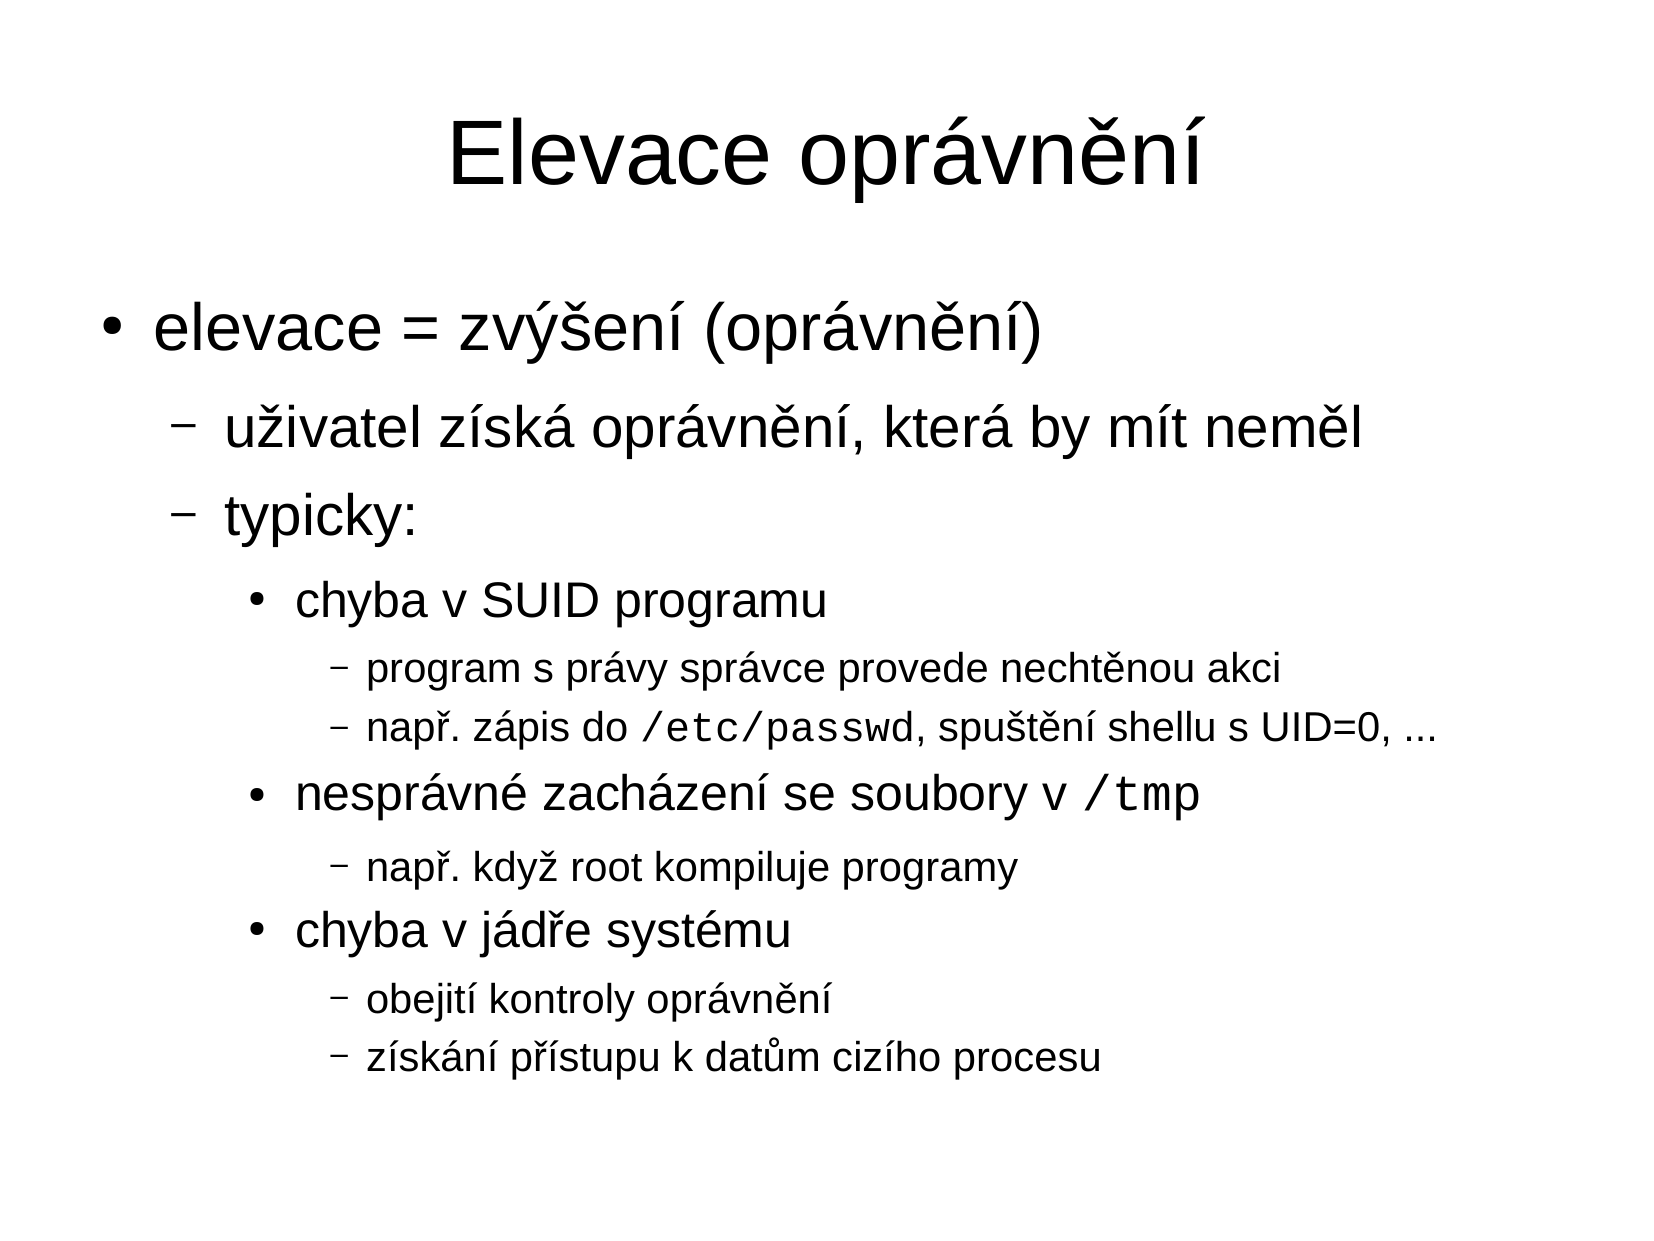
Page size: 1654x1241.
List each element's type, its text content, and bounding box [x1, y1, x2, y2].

list elevace = zvýšení (oprávnění) uživatel získá oprávnění, která by mít neměl typicky: chyba v SUID programu program s právy správce provede nechtěnou akci např. zápis do /etc/passwd, spuštění shellu s UID=0, ... nesprávné zacházení se soubory v /tmp např. když root kompiluje programy chyba v jádře systému obejití kontroly oprávnění získání přístupu k datům cizího procesu [82, 290, 1571, 1109]
title Elevace oprávnění [82, 49, 1571, 257]
